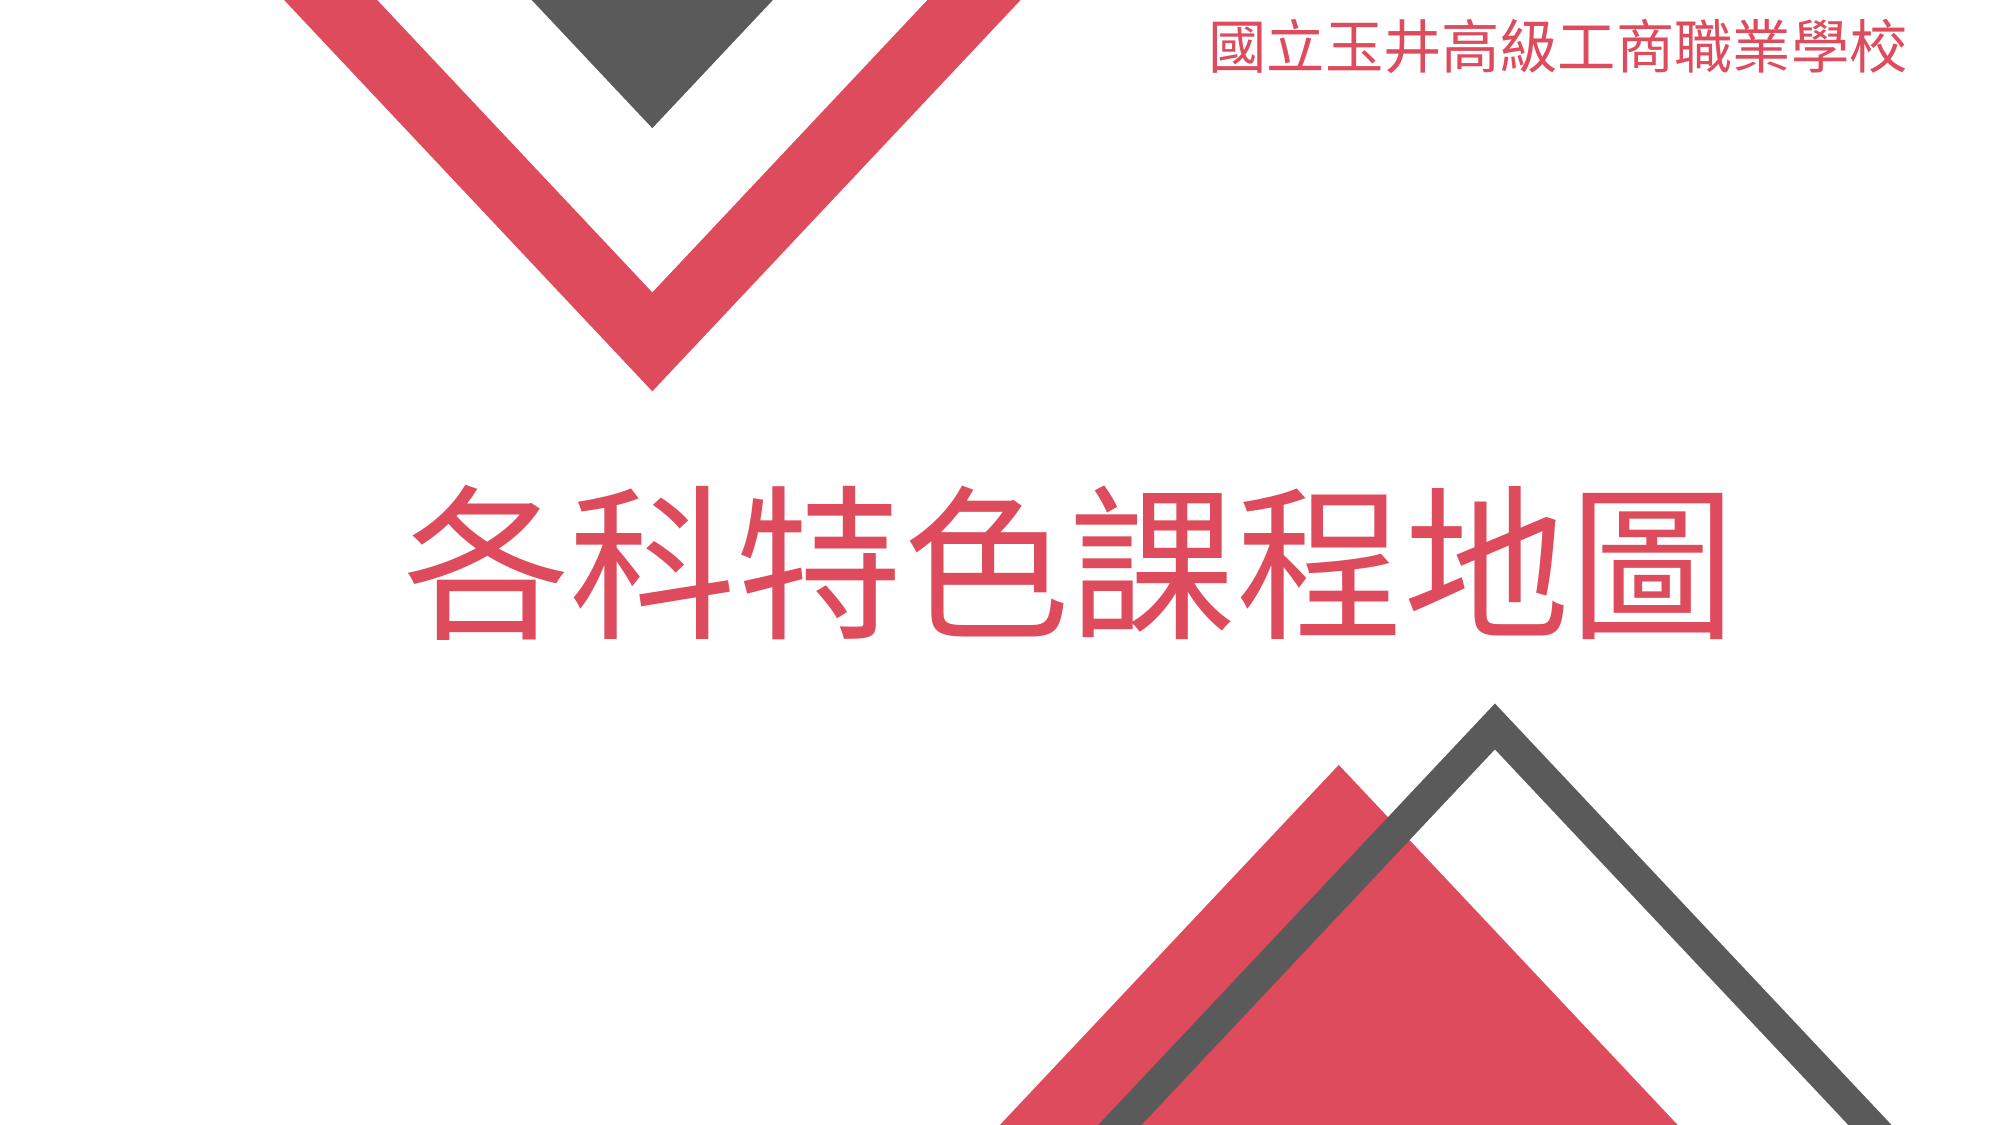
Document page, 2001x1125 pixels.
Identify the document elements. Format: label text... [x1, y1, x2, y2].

text_box [999, 703, 1892, 1125]
text_box [284, 0, 1021, 392]
text_box 國立玉井高級工商職業學校 [1122, 3, 1994, 89]
text_box [531, 0, 773, 129]
text_box 各科特色課程地圖 [283, 452, 1857, 668]
